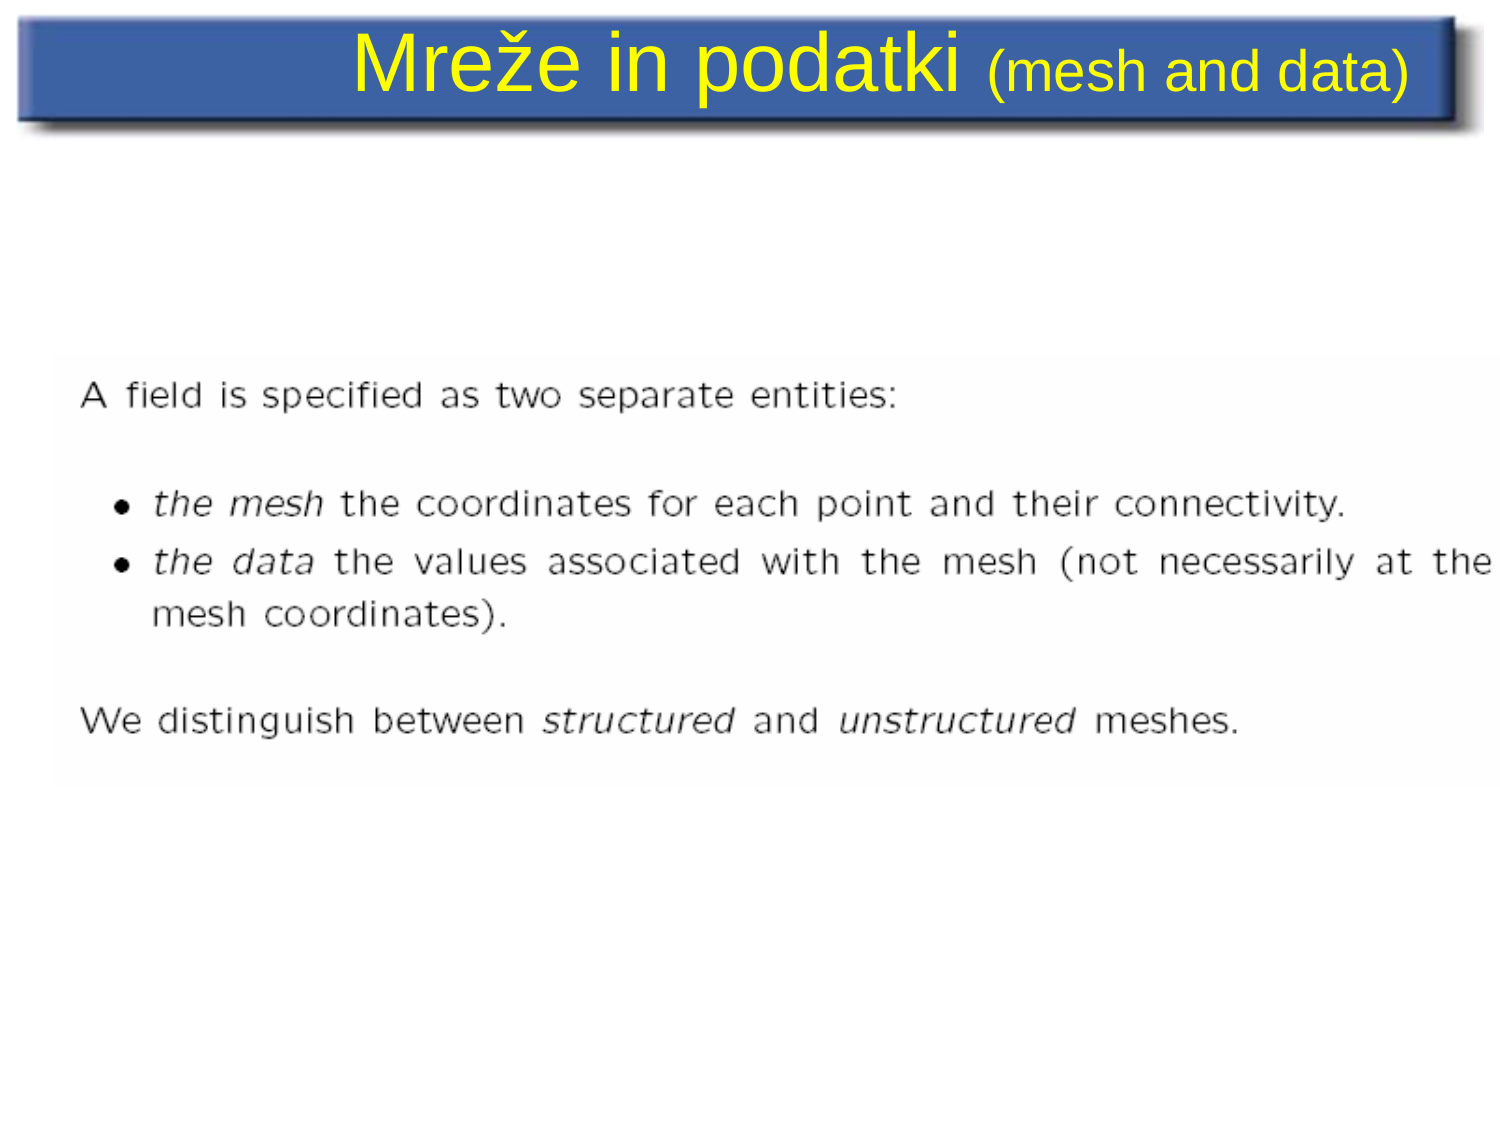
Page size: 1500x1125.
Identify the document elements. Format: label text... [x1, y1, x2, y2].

picture [16, 13, 1484, 141]
picture [53, 354, 1500, 788]
text_box Mreže in podatki (mesh and data) [337, 0, 1427, 116]
